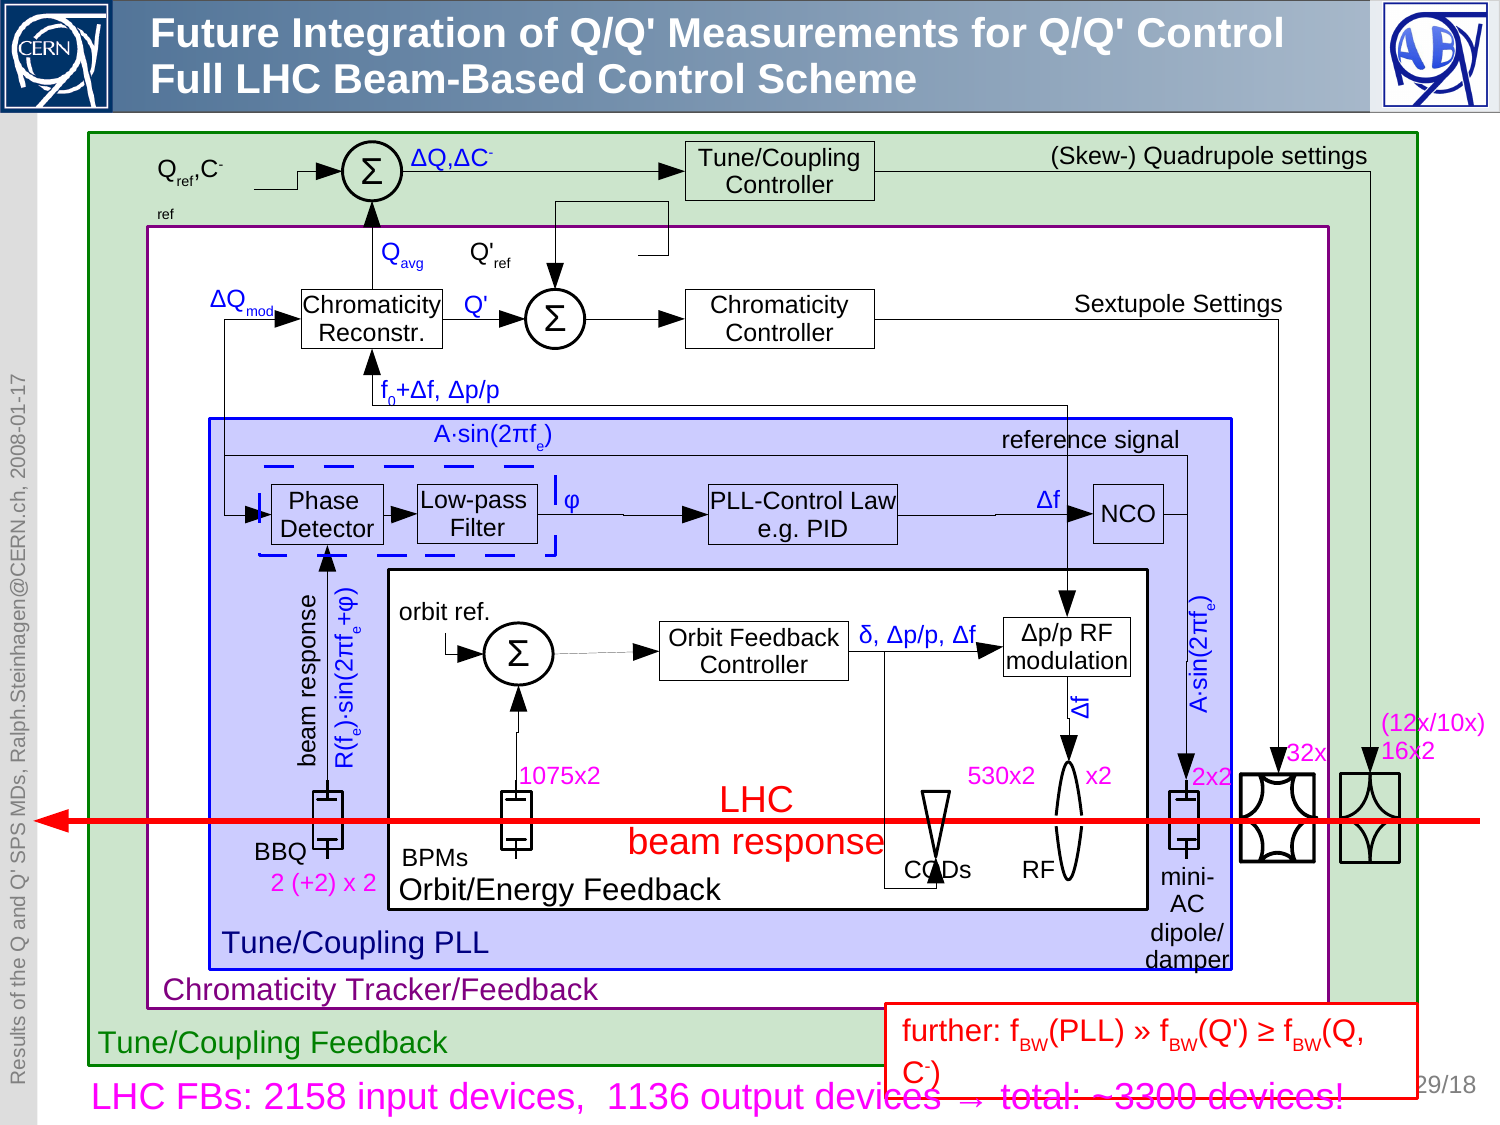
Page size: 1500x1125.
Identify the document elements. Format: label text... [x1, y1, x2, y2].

text_box [1372, 824, 1398, 861]
text_box φ [549, 478, 595, 522]
text_box further: fBW(PLL) » fBW(Q') ≥ fBW(Q, C-) [885, 1003, 1418, 1064]
text_box Orbit Feedback Controller [659, 621, 849, 681]
text_box [88, 132, 1418, 818]
text_box BPMs [386, 836, 482, 879]
text_box [503, 824, 530, 848]
text_box ΔQmod [195, 277, 288, 327]
text_box Q'ref [455, 230, 526, 280]
text_box Σ [342, 141, 401, 201]
text_box NCO [1093, 484, 1164, 544]
text_box Δf [1058, 682, 1069, 735]
text_box [225, 456, 1067, 515]
text_box Tune/Coupling Controller [685, 141, 875, 201]
text_box Sextupole Settings [1059, 282, 1295, 325]
text_box BBQ [239, 830, 321, 873]
text_box x2 [1070, 754, 1127, 798]
text_box δ, Δp/p, Δf [843, 612, 988, 656]
text_box Phase Detector [271, 484, 384, 545]
text_box reference signal [1068, 456, 1187, 462]
text_box [519, 406, 1067, 455]
text_box [314, 824, 341, 848]
text_box Q' [449, 283, 503, 327]
text_box 32x [1271, 731, 1342, 775]
text_box [1360, 824, 1380, 842]
title Future Integration of Q/Q' Measurements for Q/Q' Control Full LHC Beam-Based Control Scheme [150, 7, 1341, 106]
text_box Σ [525, 289, 585, 349]
text_box [1171, 793, 1197, 818]
text_box Low-pass Filter [417, 484, 538, 544]
text_box beam response [285, 582, 329, 783]
text_box [1171, 824, 1197, 848]
text_box [1372, 775, 1398, 816]
text_box 1075x2 [503, 754, 615, 798]
text_box [931, 824, 940, 845]
text_box Δp/p RF modulation [1003, 617, 1131, 677]
text_box [373, 172, 1370, 772]
text_box [1188, 841, 1197, 848]
text_box 530x2 [952, 754, 1050, 798]
text_box Δf [1068, 478, 1075, 522]
text_box [225, 320, 419, 455]
picture [0, 0, 113, 113]
text_box [885, 824, 932, 888]
text_box Tune/Coupling Feedback [82, 1017, 454, 1068]
text_box [446, 633, 492, 654]
text_box R(fe)∙sin(2πfe+φ) [322, 575, 372, 785]
text_box [925, 793, 947, 818]
text_box A∙sin(2πfe) [419, 412, 566, 455]
text_box LHC FBs: 2158 input devices, 1136 output devices → total: ~3300 devices! [76, 1068, 1360, 1125]
text_box Chromaticity Controller [685, 289, 875, 349]
text_box [885, 515, 1187, 818]
text_box A∙sin(2πfe) [1176, 582, 1226, 729]
text_box [88, 824, 1418, 1066]
text_box [1342, 824, 1368, 861]
text_box Qavg [366, 230, 439, 280]
text_box [1068, 462, 1187, 514]
text_box f0+Δf, Δp/p [373, 367, 519, 405]
picture [1382, 1, 1489, 108]
text_box [503, 798, 530, 818]
text_box Chromaticity Reconstr. [301, 289, 443, 349]
text_box ΔQ,ΔC- [395, 135, 507, 179]
text_box PLL-Control Law e.g. PID [708, 484, 898, 545]
text_box [1401, 773, 1418, 818]
text_box [328, 515, 1067, 818]
text_box 2x2 [1177, 754, 1247, 798]
text_box [517, 652, 884, 818]
text_box (Skew-) Quadrupole settings [1035, 134, 1378, 178]
text_box [314, 793, 341, 818]
text_box A∙sin(2πfe) [419, 456, 566, 462]
text_box Δf [1021, 478, 1067, 522]
text_box [1351, 794, 1389, 818]
text_box CODs [889, 847, 986, 891]
text_box [1342, 775, 1368, 816]
text_box Qref,C-ref [142, 147, 254, 197]
text_box reference signal [986, 456, 1067, 462]
text_box RF [1007, 848, 1083, 891]
text_box orbit ref. [384, 590, 505, 633]
text_box [373, 320, 1339, 818]
text_box mini- AC dipole/ damper [1130, 854, 1244, 982]
text_box Chromaticity Tracker/Feedback [147, 964, 603, 1015]
text_box Δf [1068, 682, 1102, 735]
text_box Tune/Coupling PLL [206, 917, 499, 964]
text_box (12x/10x) 16x2 [1366, 701, 1499, 773]
text_box Orbit/Energy Feedback [383, 864, 729, 914]
text_box reference signal [986, 418, 1067, 455]
text_box 2 (+2) x 2 [255, 860, 391, 904]
text_box f0+Δf, Δp/p [366, 376, 519, 417]
text_box reference signal [1068, 418, 1193, 462]
text_box Σ [484, 622, 554, 686]
